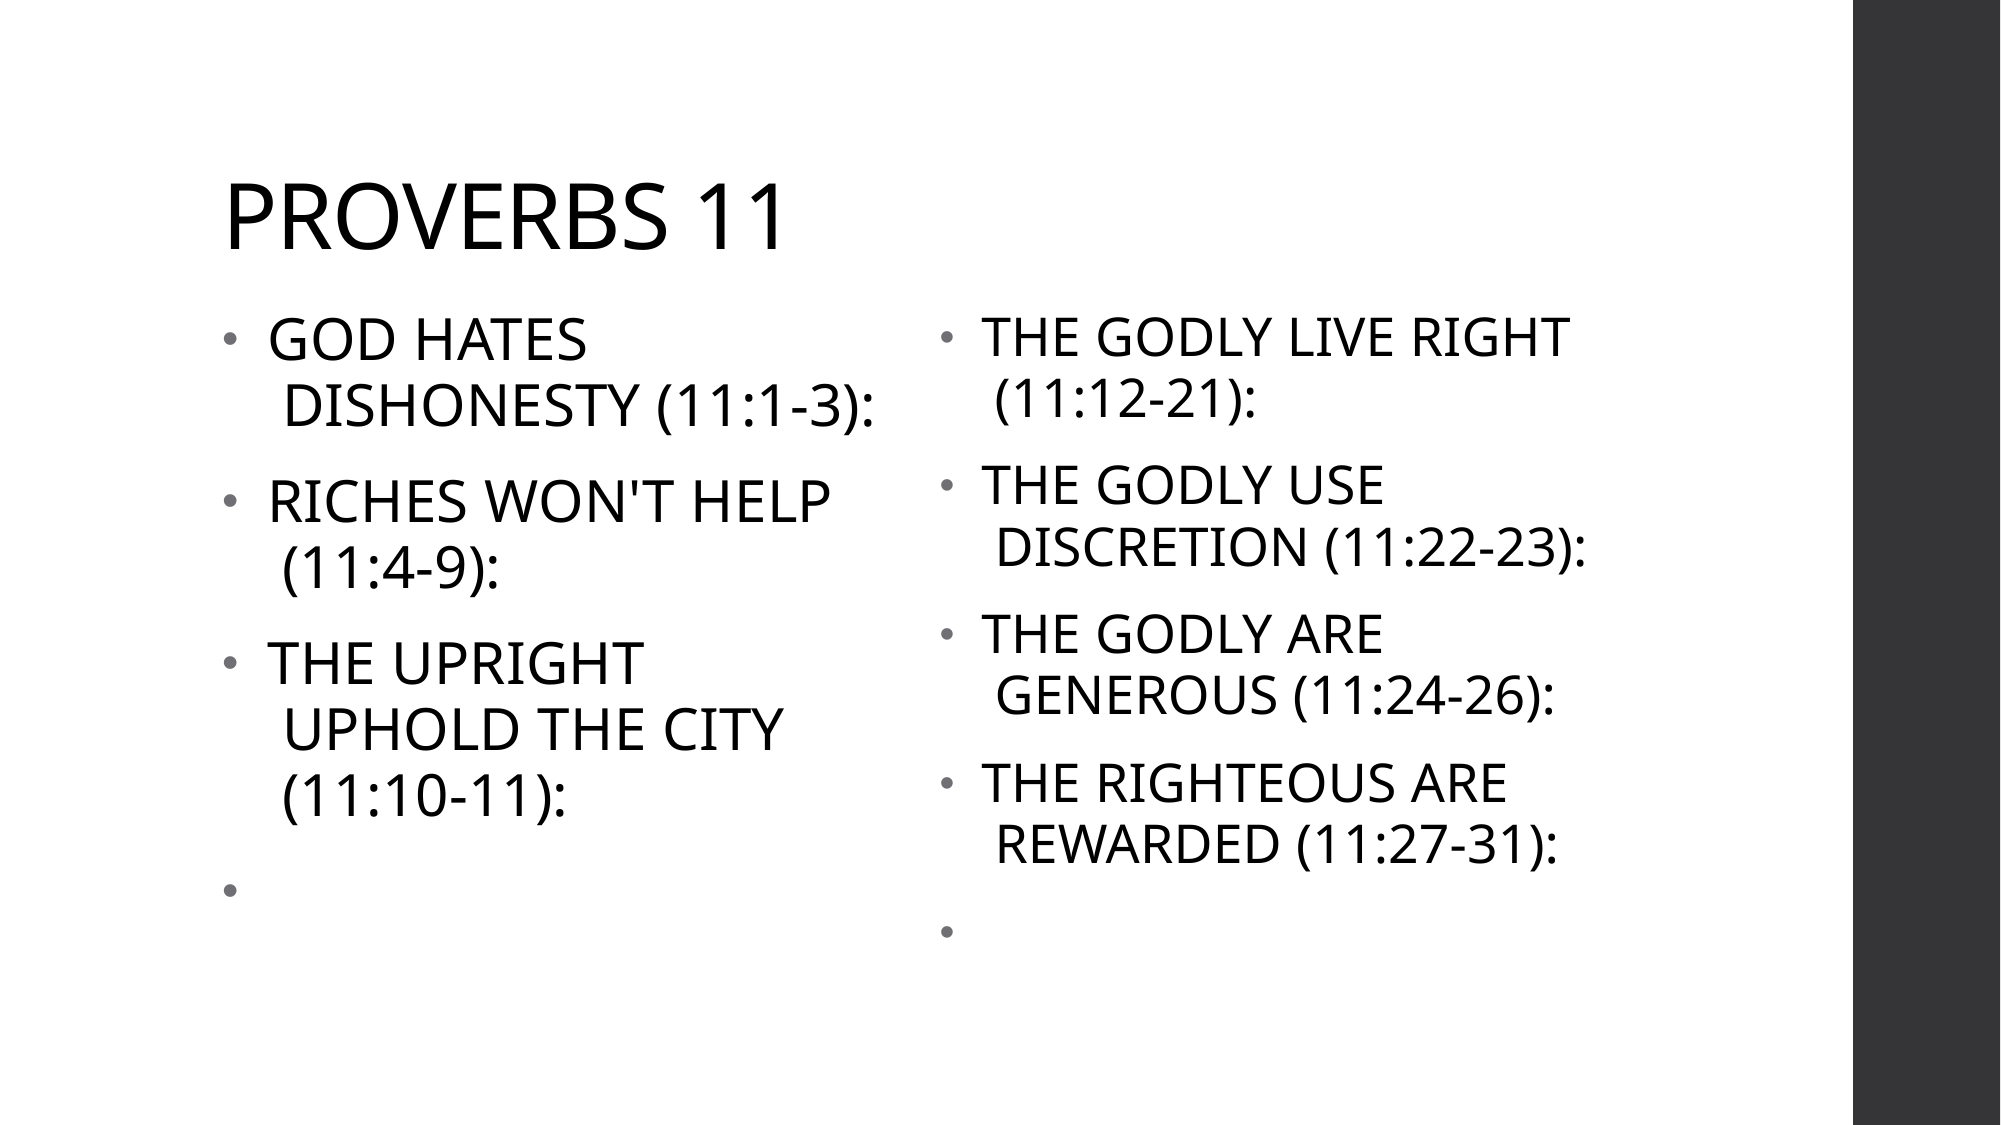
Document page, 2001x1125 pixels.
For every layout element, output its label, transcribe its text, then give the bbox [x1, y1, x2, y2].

list THE GODLY LIVE RIGHT (11:12-21): THE GODLY USE DISCRETION (11:22-23): THE GODLY ARE GENEROUS (11:24-26): THE RIGHTEOUS ARE REWARDED (11:27-31): [924, 299, 1617, 1014]
title PROVERBS 11 [206, 60, 1797, 278]
list GOD HATES DISHONESTY (11:1-3): RICHES WON'T HELP (11:4-9): THE UPRIGHT UPHOLD THE CITY (11:10-11): [207, 299, 900, 1014]
